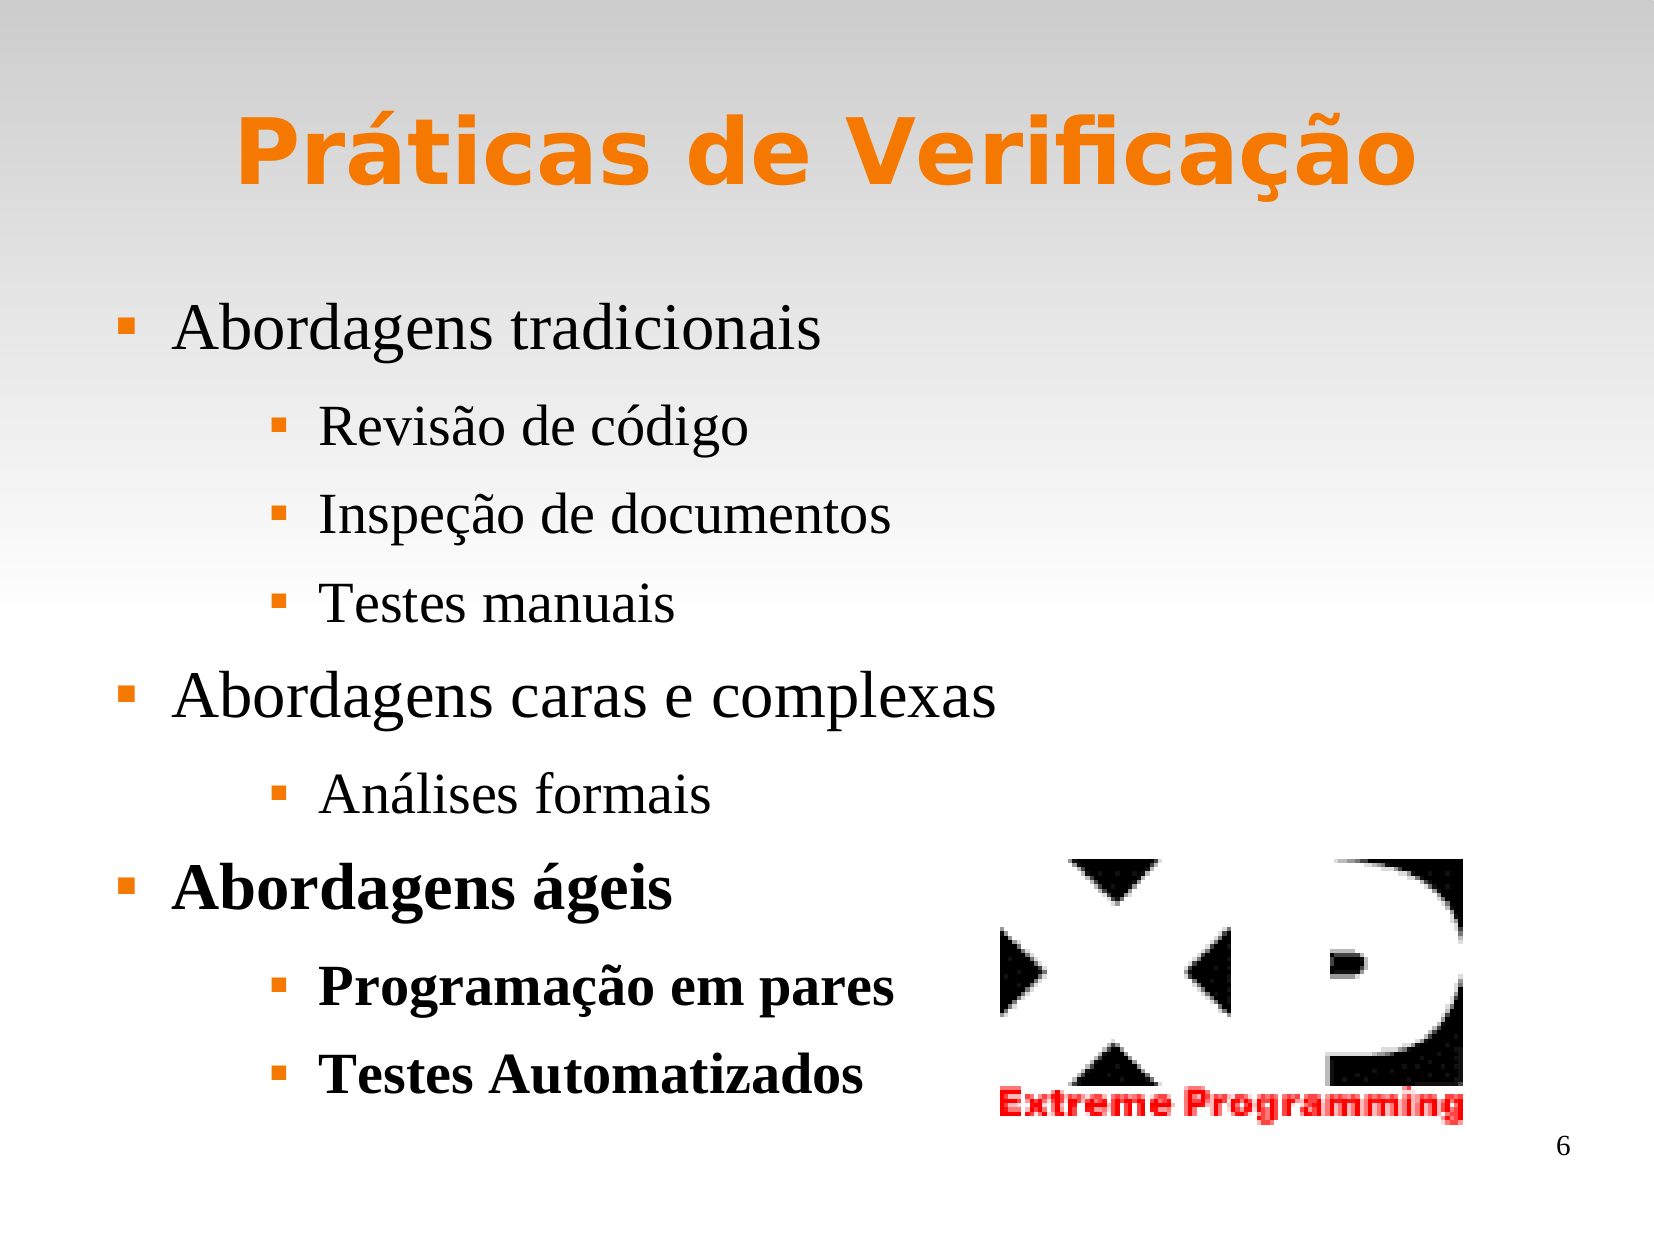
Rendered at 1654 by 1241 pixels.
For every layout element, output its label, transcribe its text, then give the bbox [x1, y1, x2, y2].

list Abordagens tradicionais Revisão de código Inspeção de documentos Testes manuais Abordagens caras e complexas Análises formais Abordagens ágeis Programação em pares Testes Automatizados [82, 290, 1571, 1180]
title Práticas de Verificação [82, 49, 1571, 257]
picture [1000, 859, 1463, 1126]
